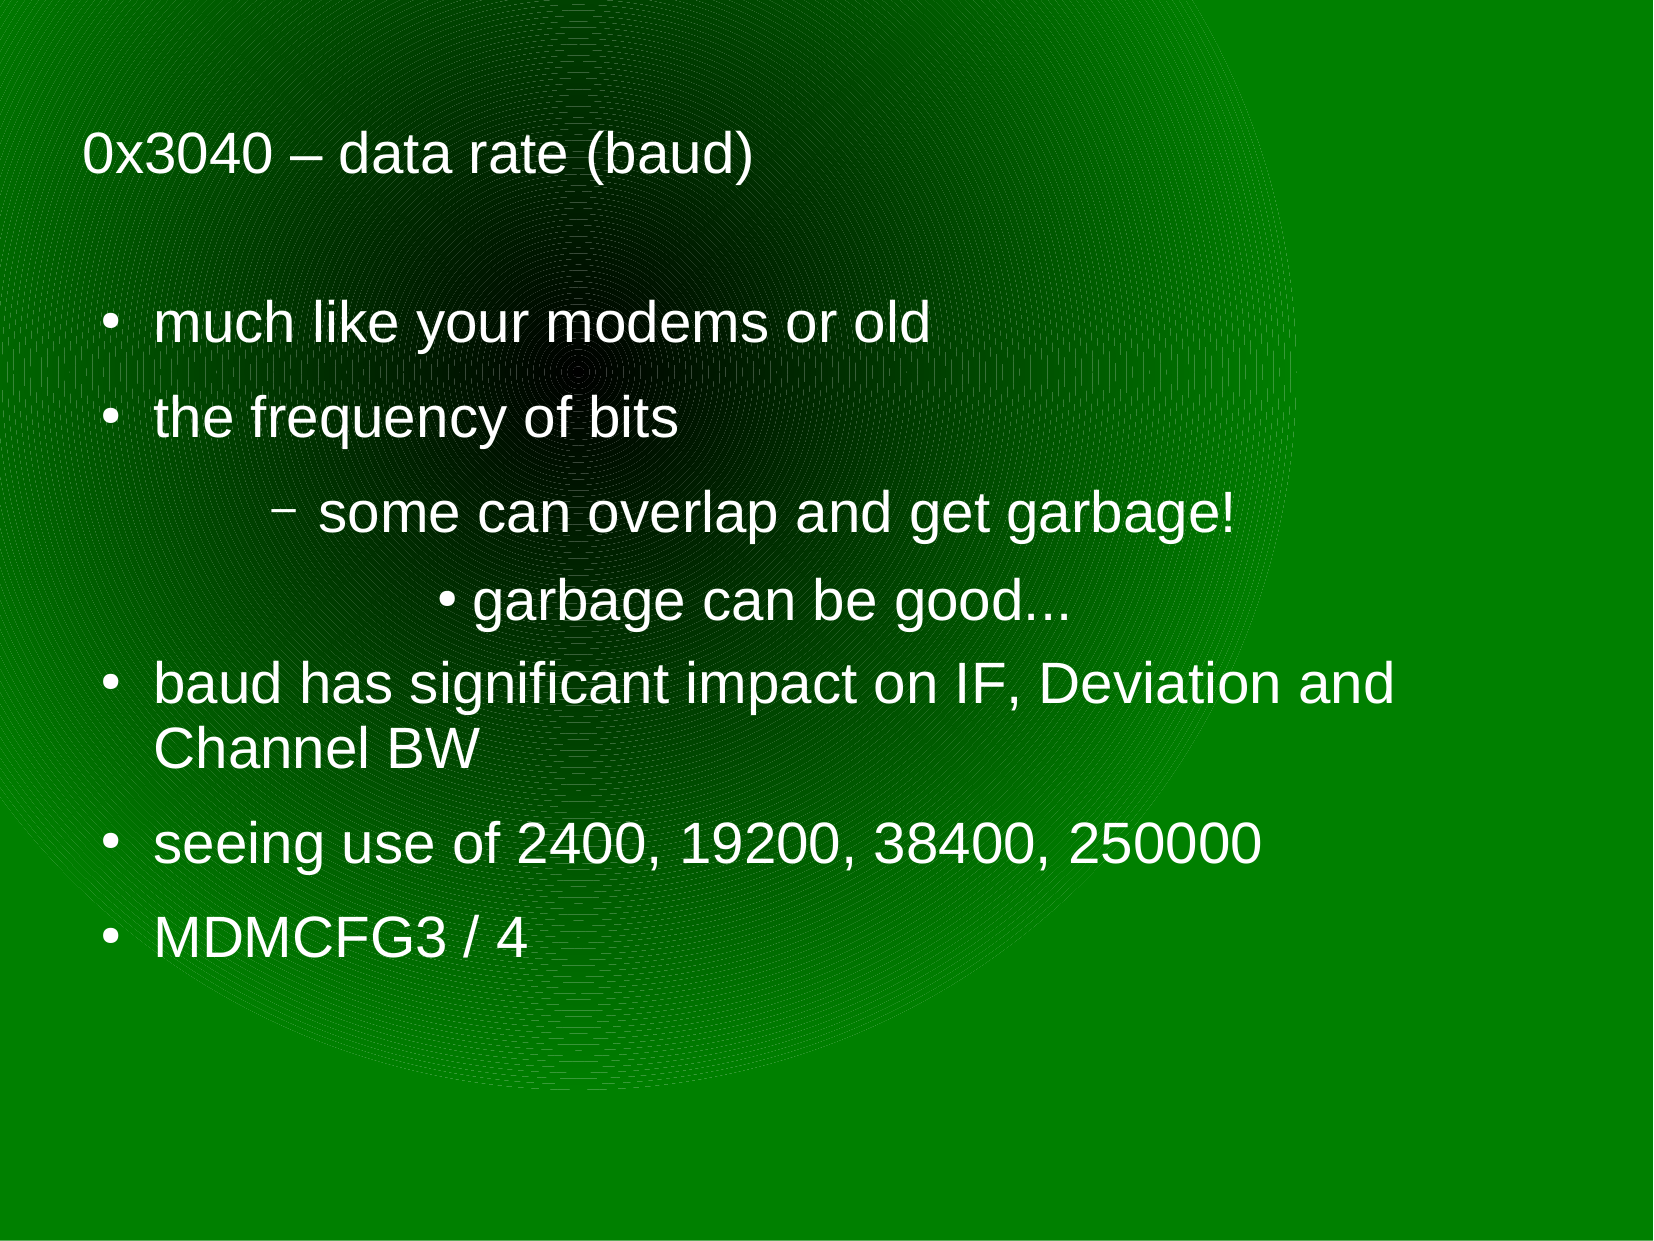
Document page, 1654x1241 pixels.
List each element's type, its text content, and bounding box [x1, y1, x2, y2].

list much like your modems or old the frequency of bits some can overlap and get garbage! garbage can be good... baud has significant impact on IF, Deviation and Channel BW seeing use of 2400, 19200, 38400, 250000 MDMCFG3 / 4 [82, 290, 1571, 1109]
title 0x3040 – data rate (baud) [82, 49, 1571, 257]
